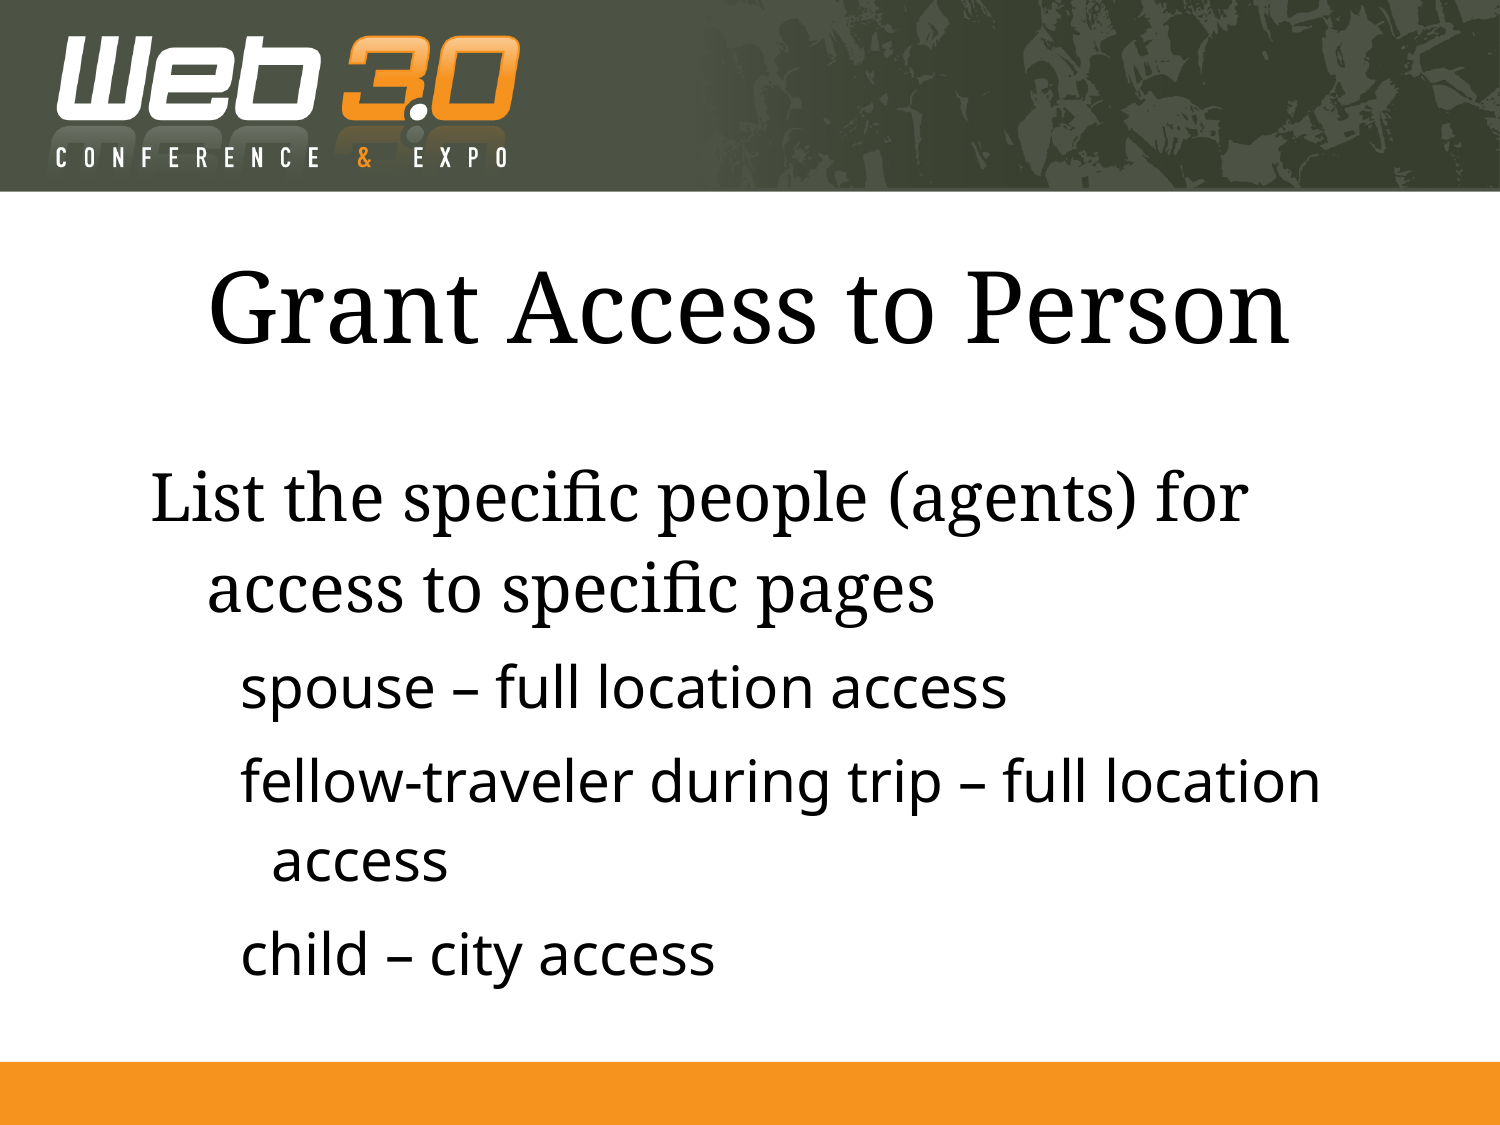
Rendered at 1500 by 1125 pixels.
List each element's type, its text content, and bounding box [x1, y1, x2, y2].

title Grant Access to Person [112, 194, 1388, 416]
picture [0, 0, 1500, 1125]
list List the specific people (agents) for access to specific pages spouse – full location access fellow-traveler during trip – full location access child – city access [150, 449, 1426, 998]
